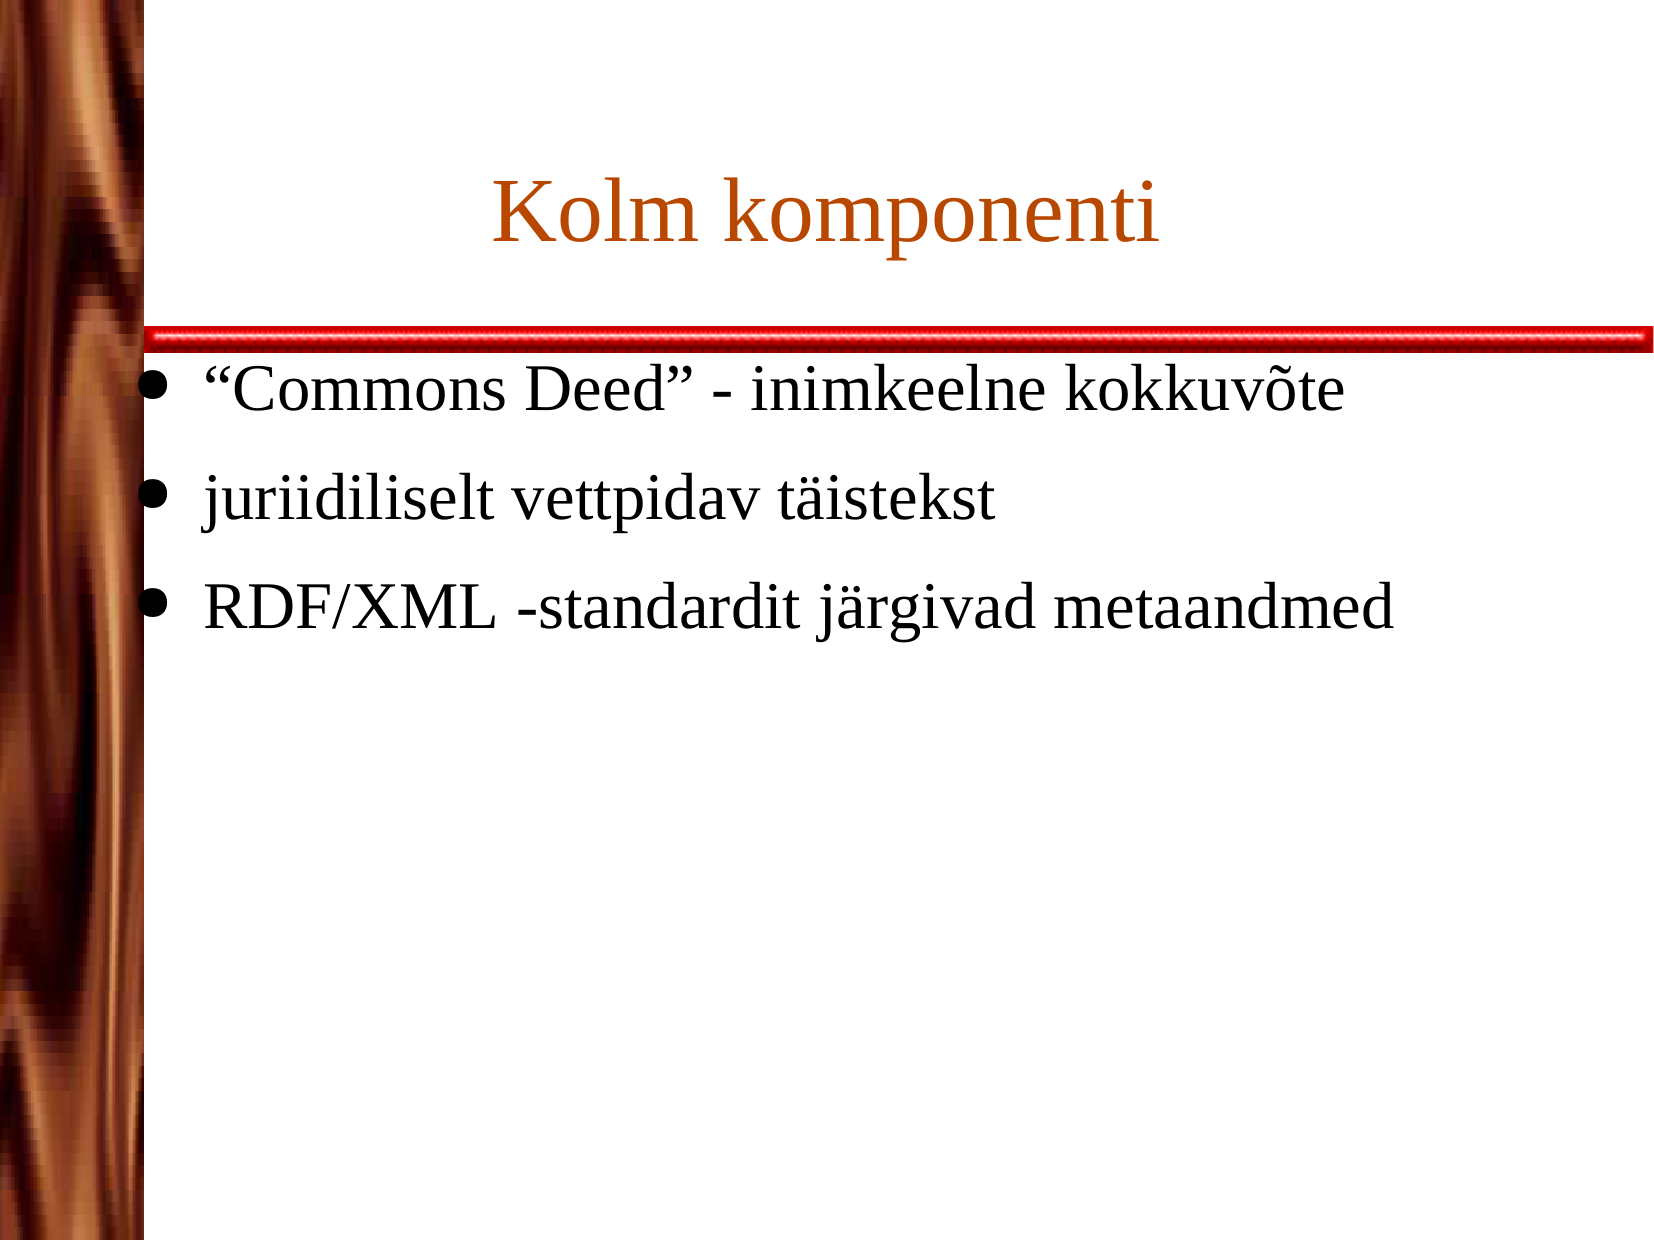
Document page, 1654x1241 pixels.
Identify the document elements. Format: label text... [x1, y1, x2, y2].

list “Commons Deed” - inimkeelne kokkuvõte juriidiliselt vettpidav täistekst RDF/XML -standardit järgivad metaandmed [121, 344, 1533, 1126]
picture [0, 0, 1654, 1240]
title Kolm komponenti [121, 100, 1533, 312]
